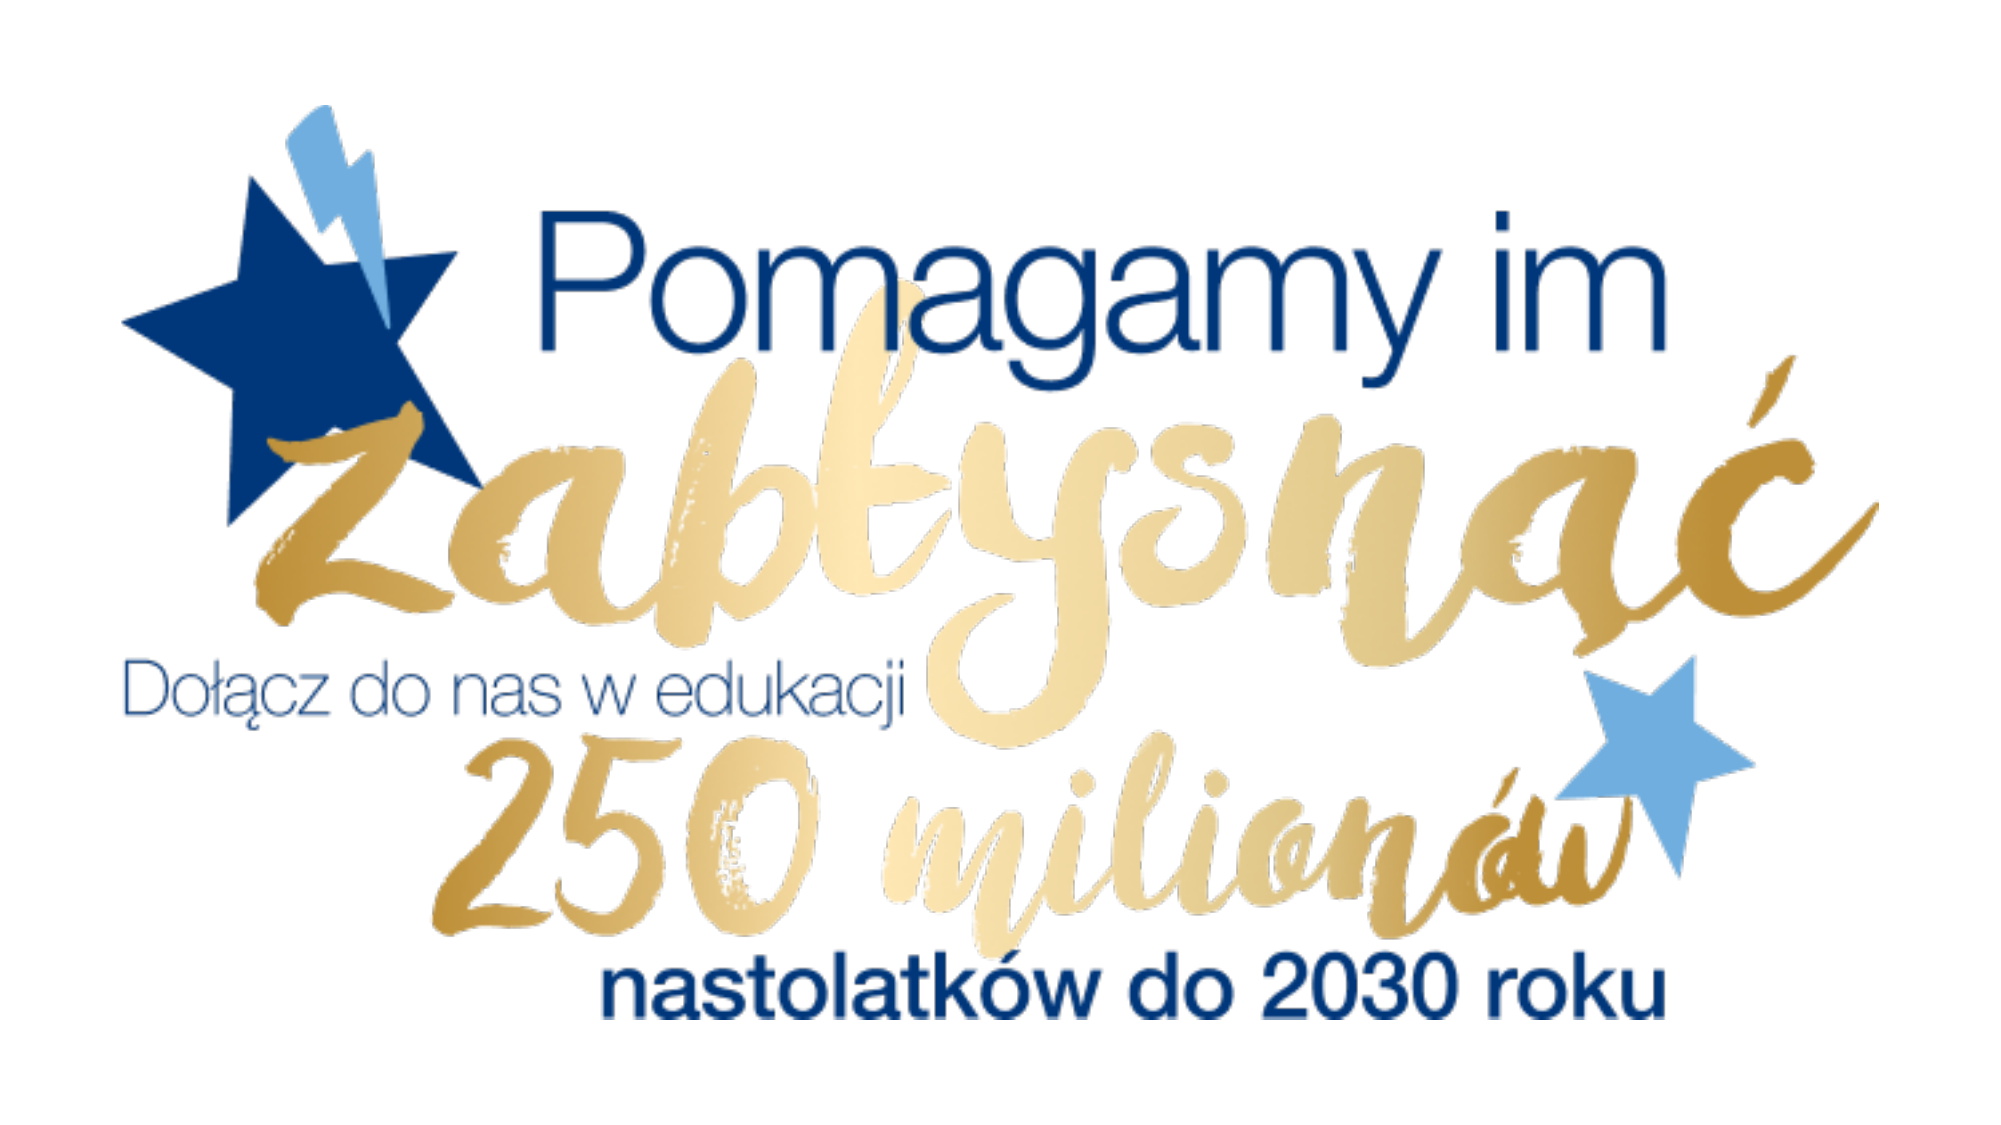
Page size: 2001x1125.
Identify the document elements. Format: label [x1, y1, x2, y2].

picture [121, 105, 1879, 1020]
